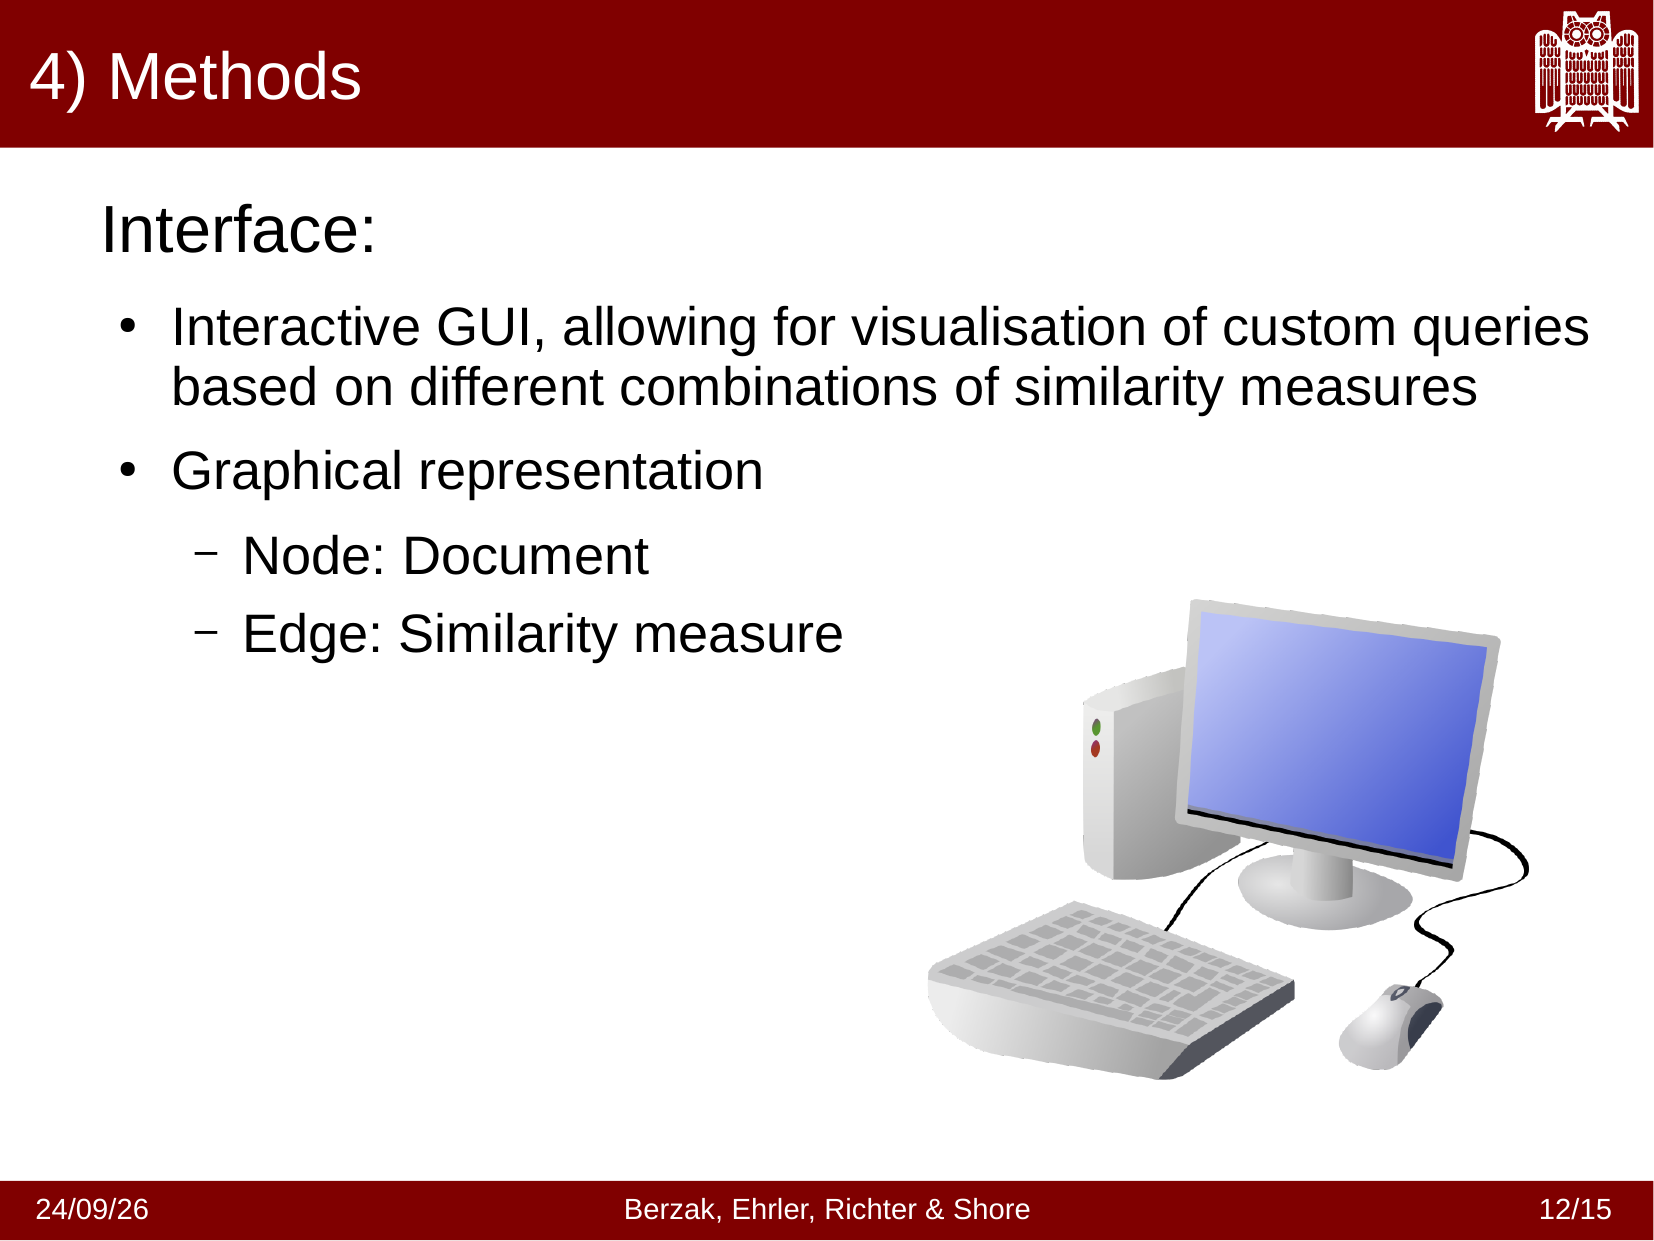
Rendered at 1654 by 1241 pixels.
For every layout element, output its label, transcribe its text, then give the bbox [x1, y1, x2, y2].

picture [1535, 11, 1639, 132]
title 4) Methods [29, 17, 1506, 136]
picture [915, 590, 1535, 1083]
list Interface: Interactive GUI, allowing for visualisation of custom queries based on different combinations of similarity measures Graphical representation Node: Document Edge: Similarity measure [29, 191, 1619, 1011]
